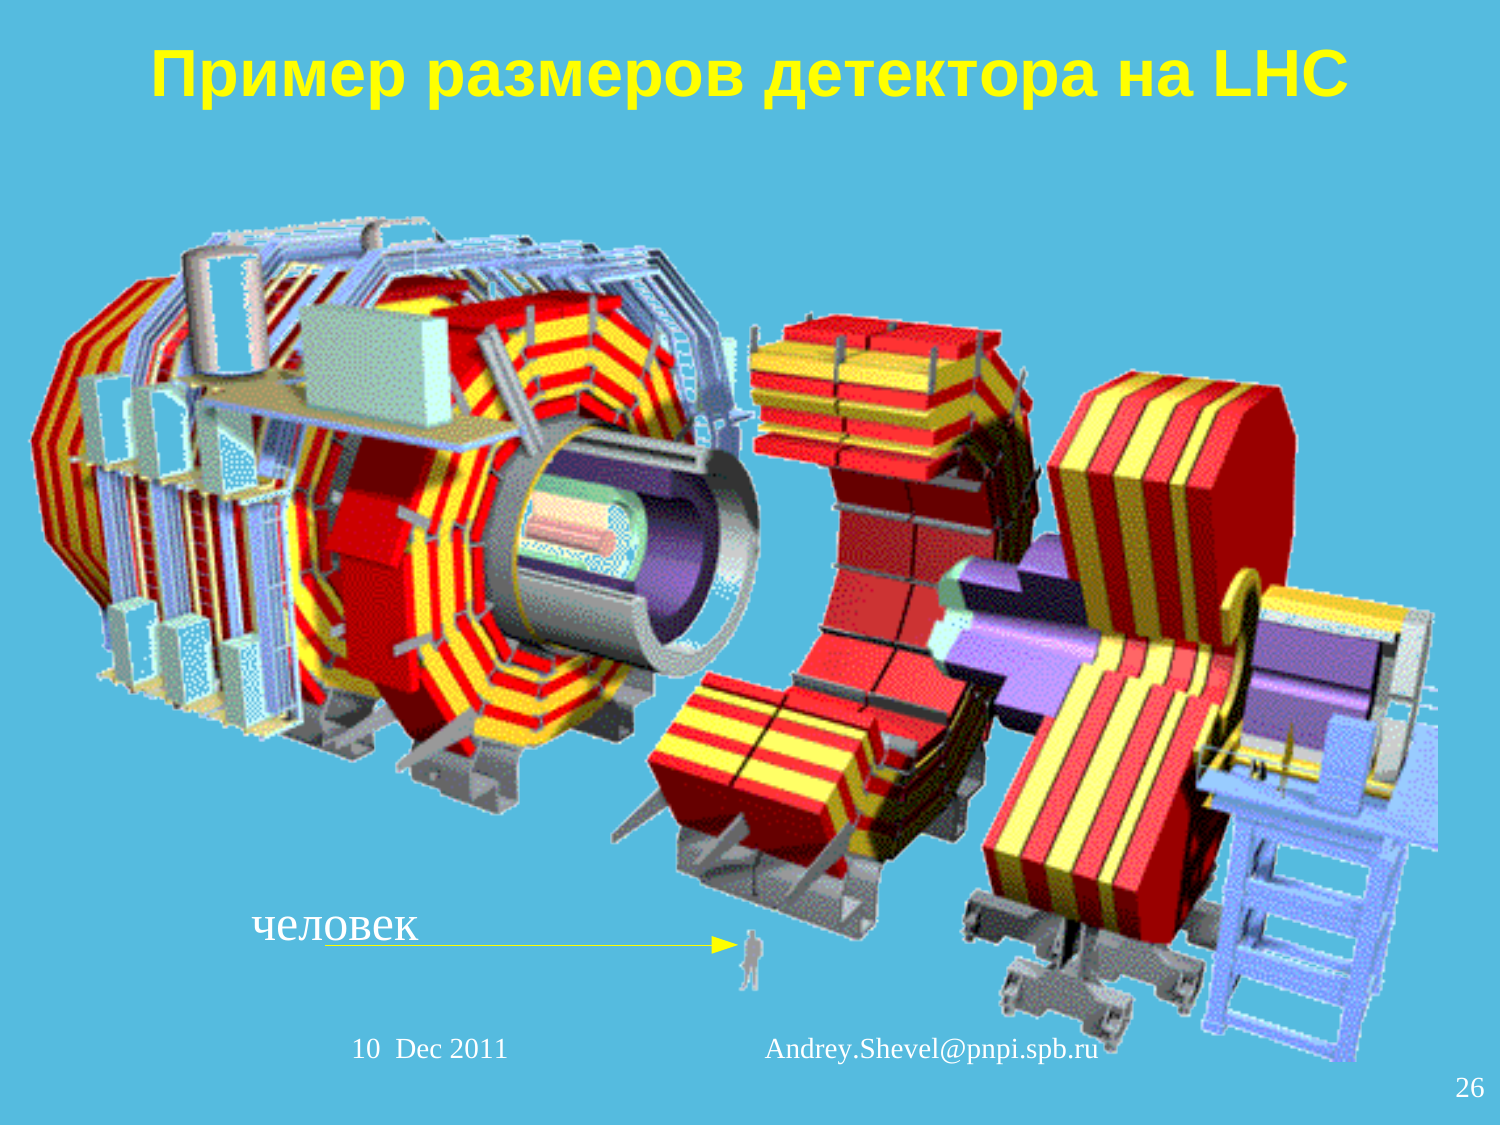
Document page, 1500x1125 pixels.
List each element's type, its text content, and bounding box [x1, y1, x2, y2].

title Пример размеров детектора на LHC [112, 28, 1388, 119]
chart [24, 215, 1438, 1062]
text_box человек [236, 883, 434, 959]
